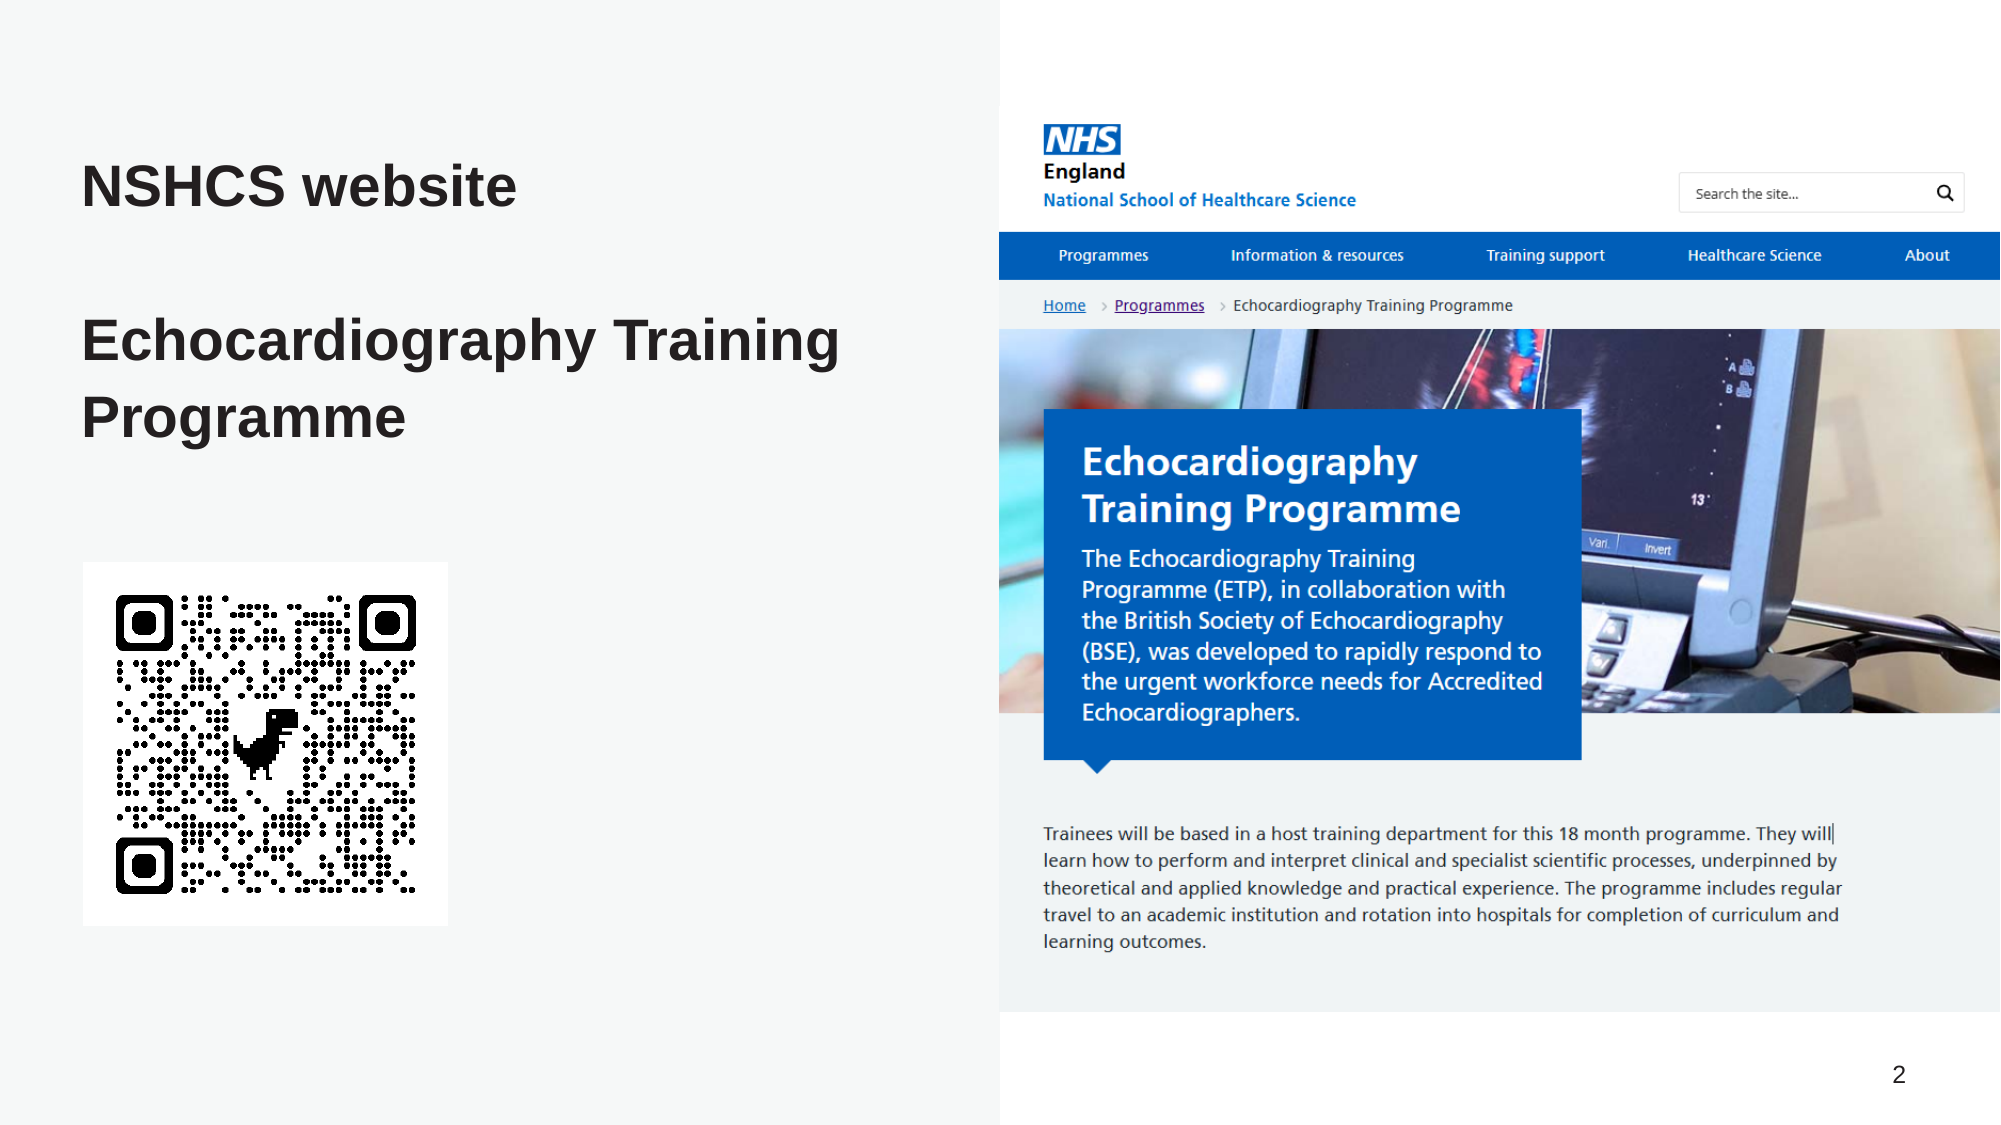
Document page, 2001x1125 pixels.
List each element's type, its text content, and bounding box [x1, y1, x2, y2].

picture [999, 106, 2000, 1012]
title NSHCS website Echocardiography Training Programme [66, 133, 872, 458]
picture [83, 562, 448, 926]
